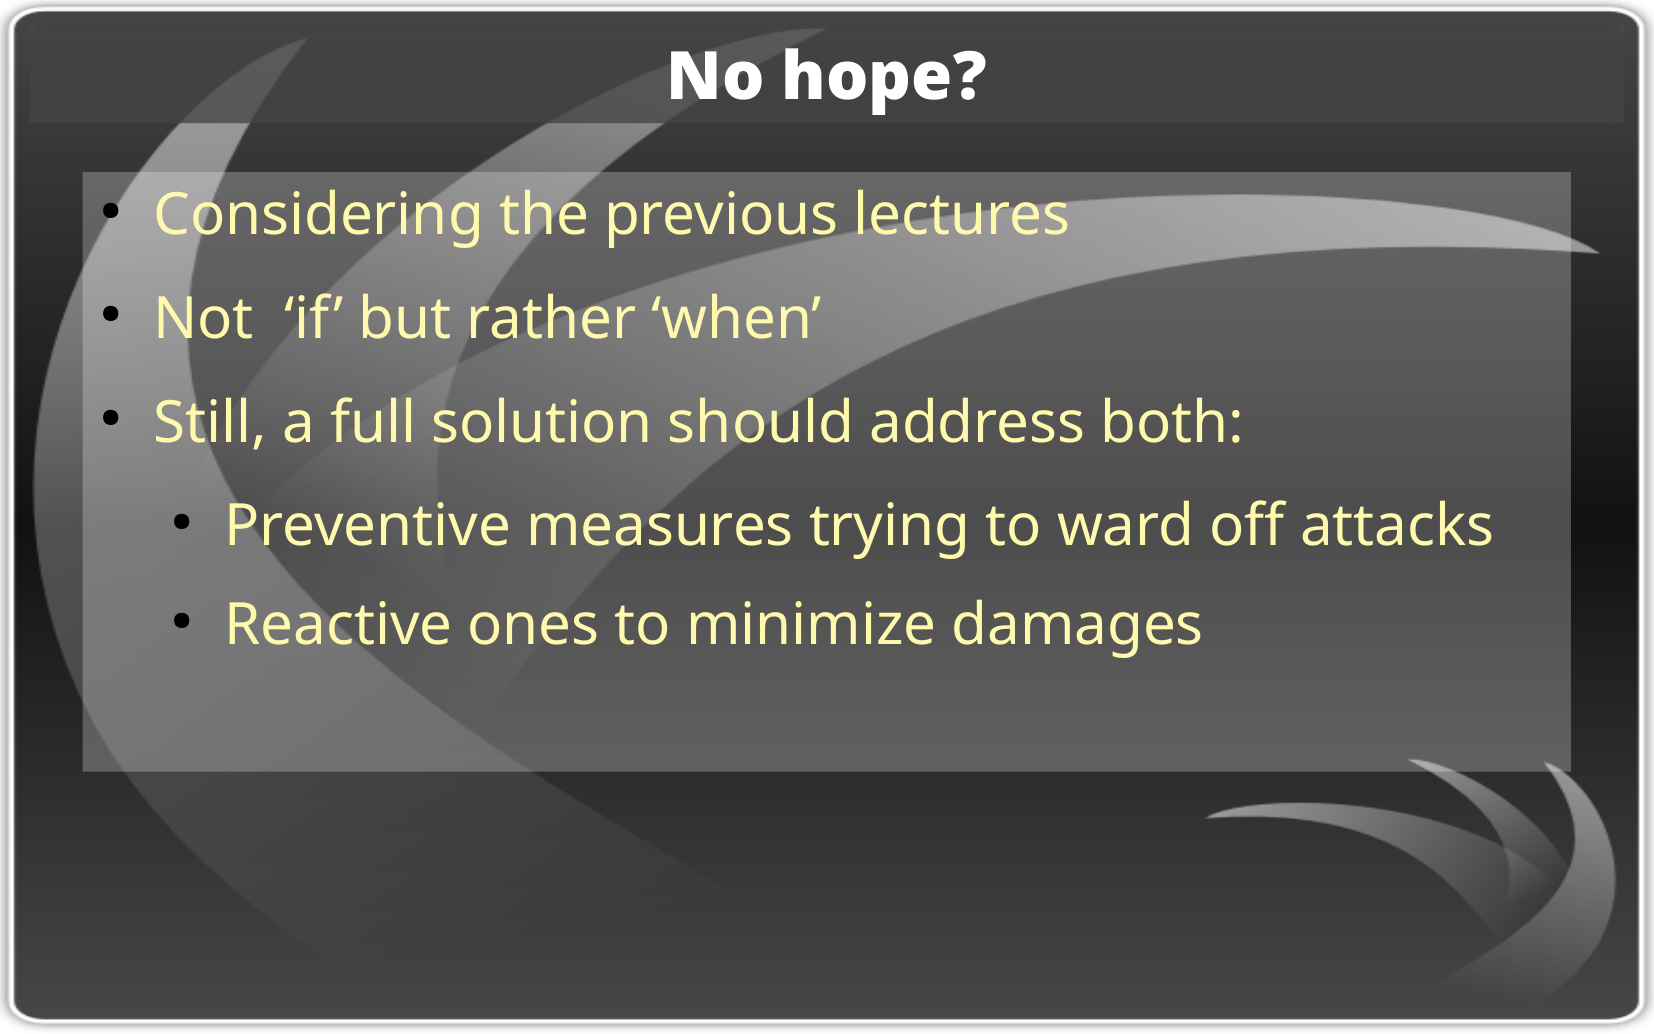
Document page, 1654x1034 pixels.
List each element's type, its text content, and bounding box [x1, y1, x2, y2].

picture [0, 0, 1654, 1034]
title No hope? [29, 24, 1625, 124]
list Considering the previous lectures Not ‘if’ but rather ‘when’ Still, a full solution should address both: Preventive measures trying to ward off attacks Reactive ones to minimize damages [82, 172, 1571, 772]
